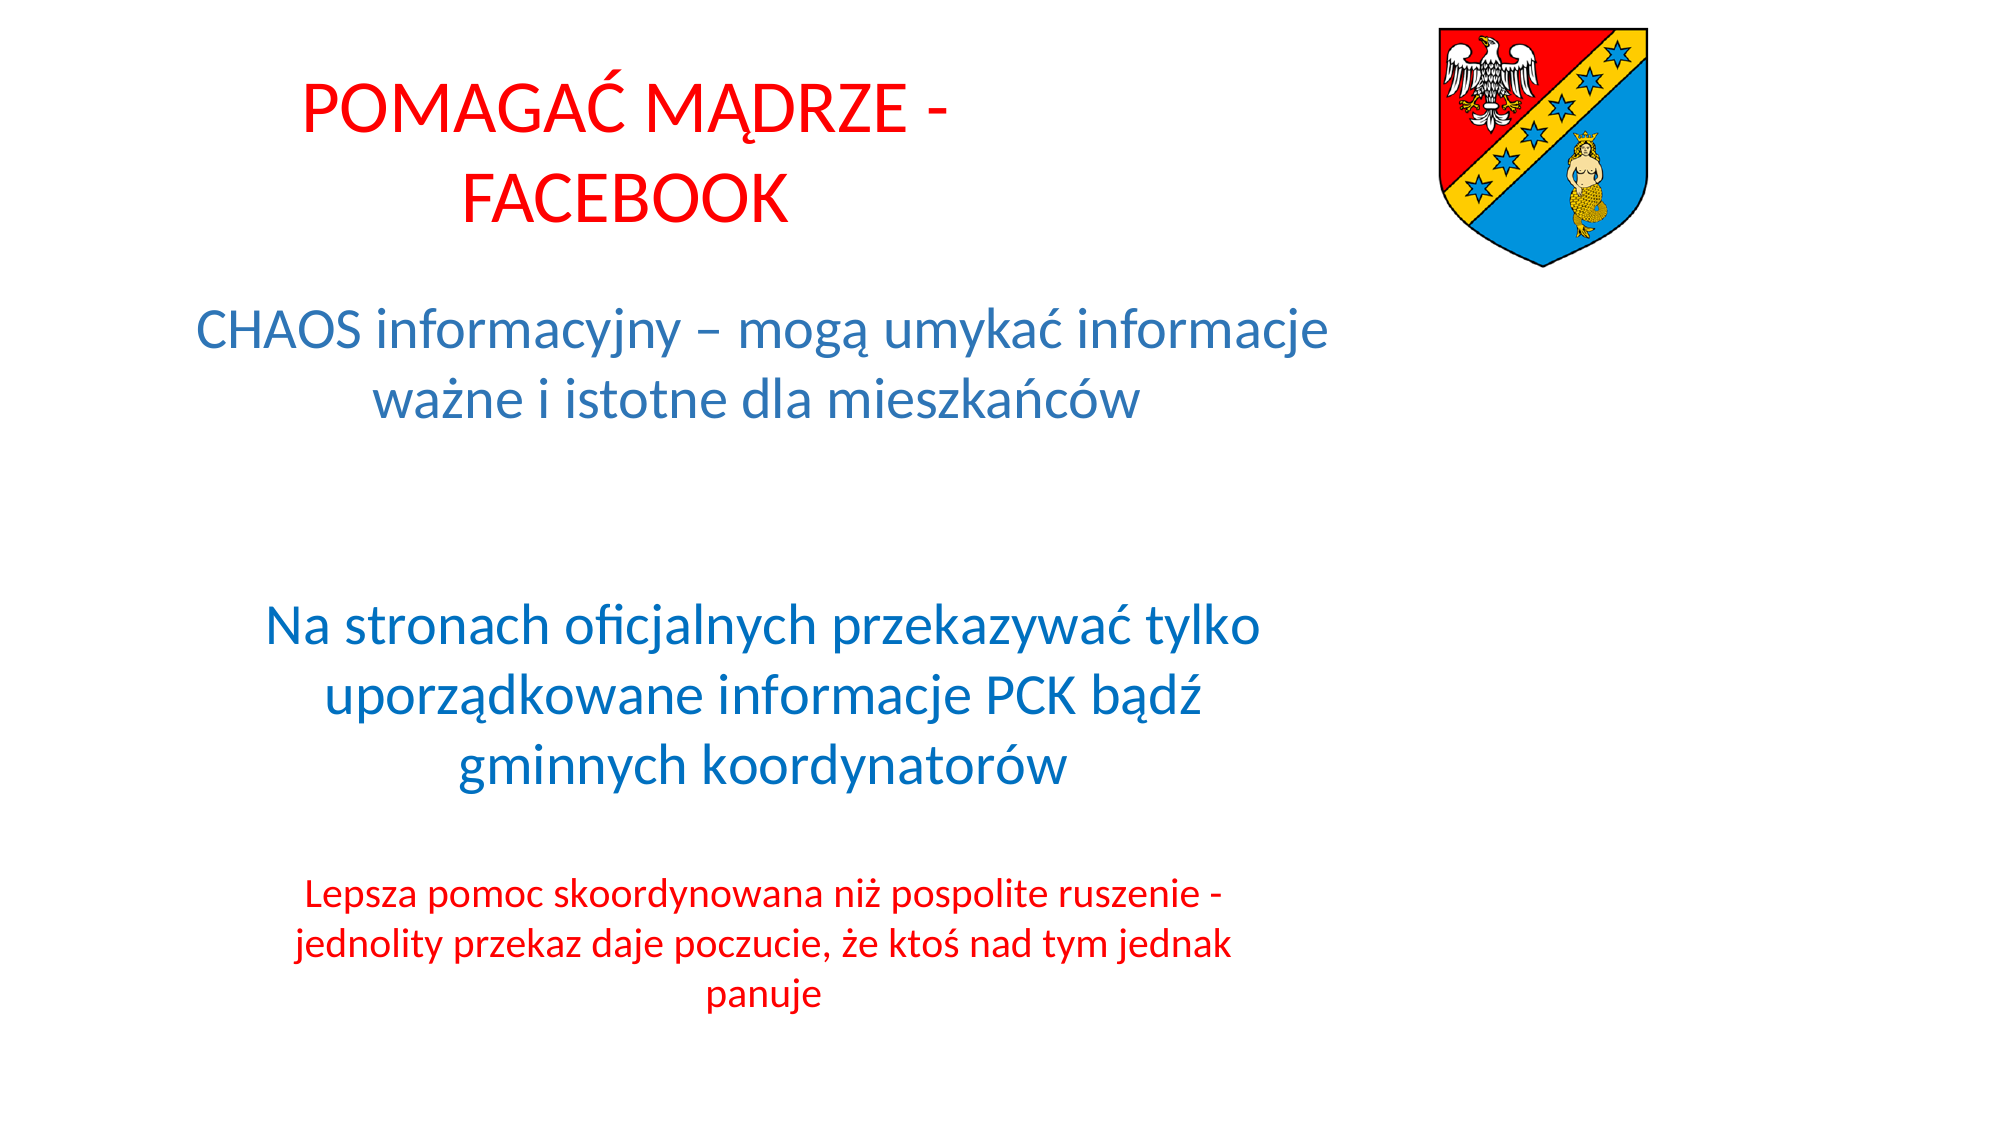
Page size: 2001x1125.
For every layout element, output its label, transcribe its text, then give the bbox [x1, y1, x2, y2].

text_box POMAGAĆ MĄDRZE - FACEBOOK [137, 49, 1114, 247]
text_box CHAOS informacyjny – mogą umykać informacje ważne i istotne dla mieszkańców [137, 282, 1390, 440]
picture [1435, 24, 1651, 272]
text_box Na stronach oficjalnych przekazywać tylko uporządkowane informacje PCK bądź gminnych koordynatorów Lepsza pomoc skoordynowana niż pospolite ruszenie - jednolity przekaz daje poczucie, że ktoś nad tym jednak panuje [231, 578, 1296, 1029]
